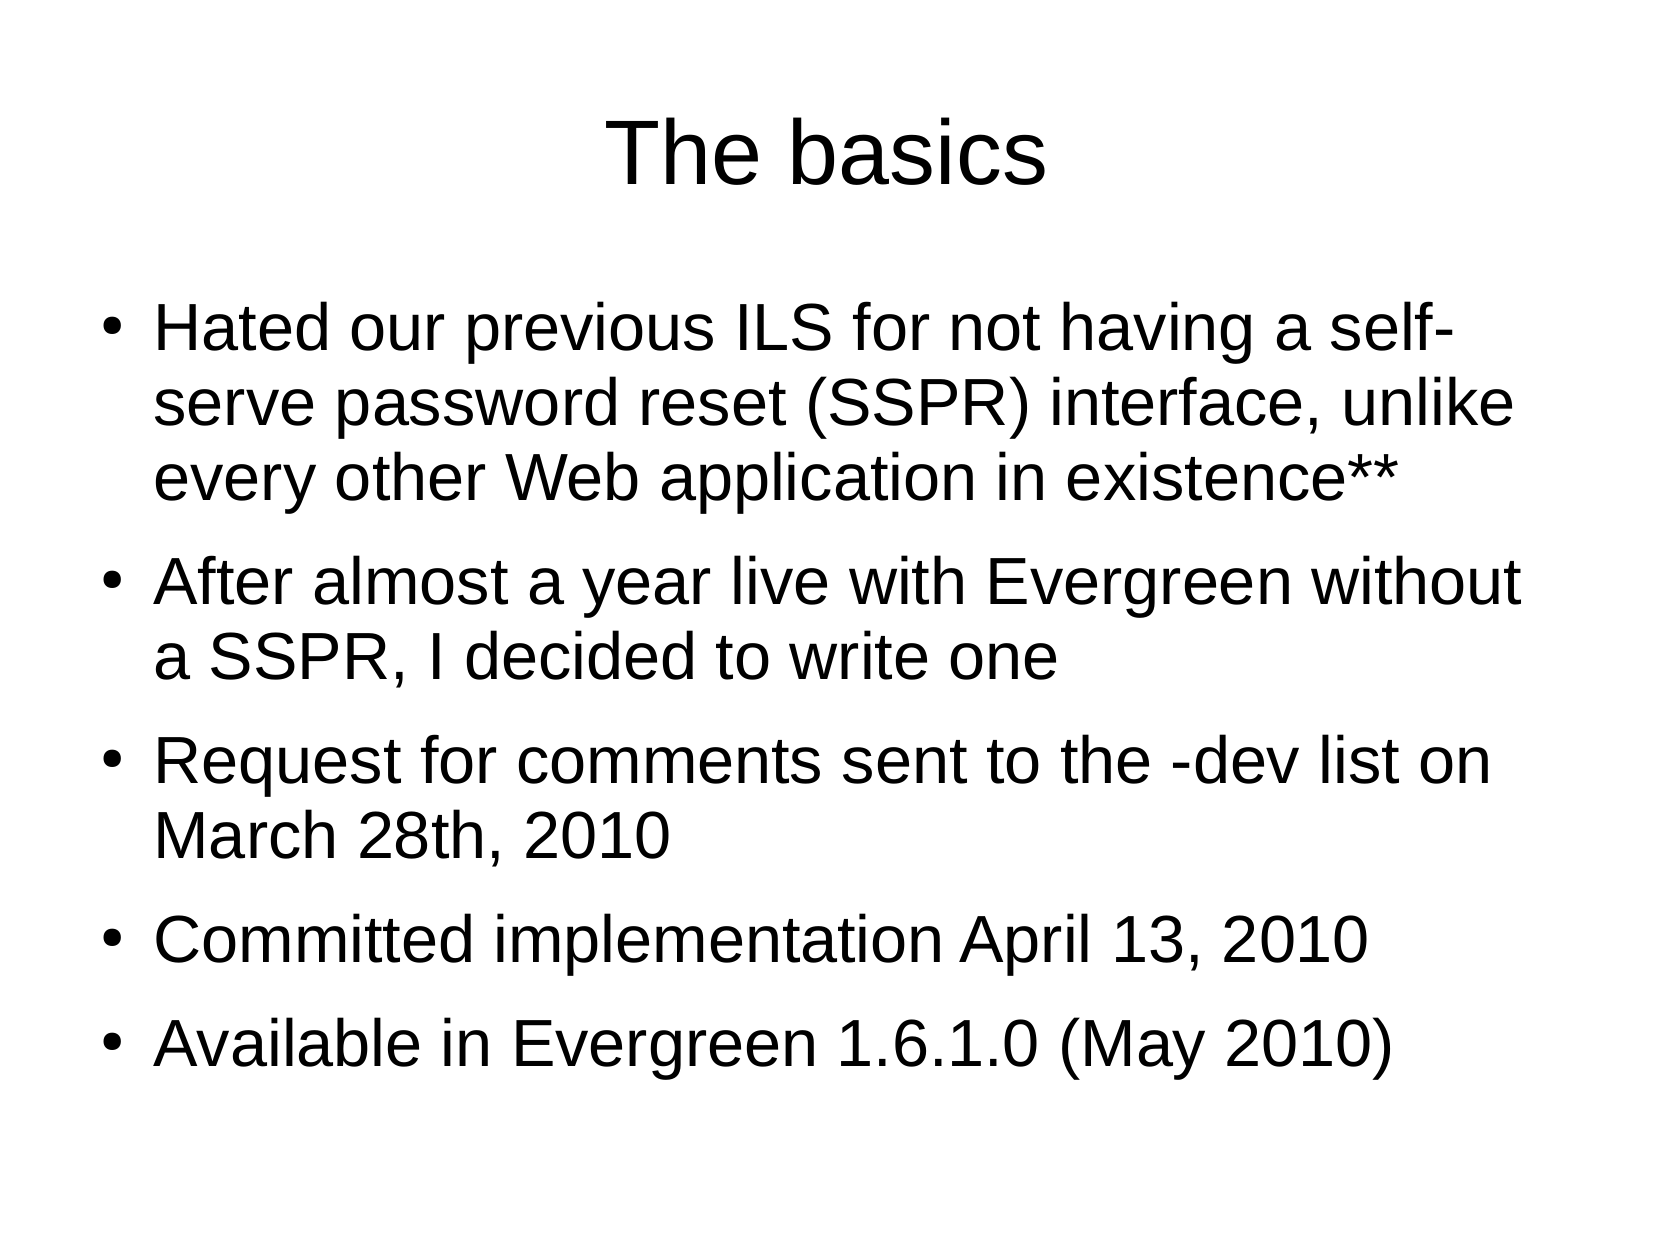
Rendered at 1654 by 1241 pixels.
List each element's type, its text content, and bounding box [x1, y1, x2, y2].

title The basics [82, 56, 1571, 250]
list Hated our previous ILS for not having a self-serve password reset (SSPR) interface, unlike every other Web application in existence** After almost a year live with Evergreen without a SSPR, I decided to write one Request for comments sent to the -dev list on March 28th, 2010 Committed implementation April 13, 2010 Available in Evergreen 1.6.1.0 (May 2010) [82, 290, 1571, 1109]
